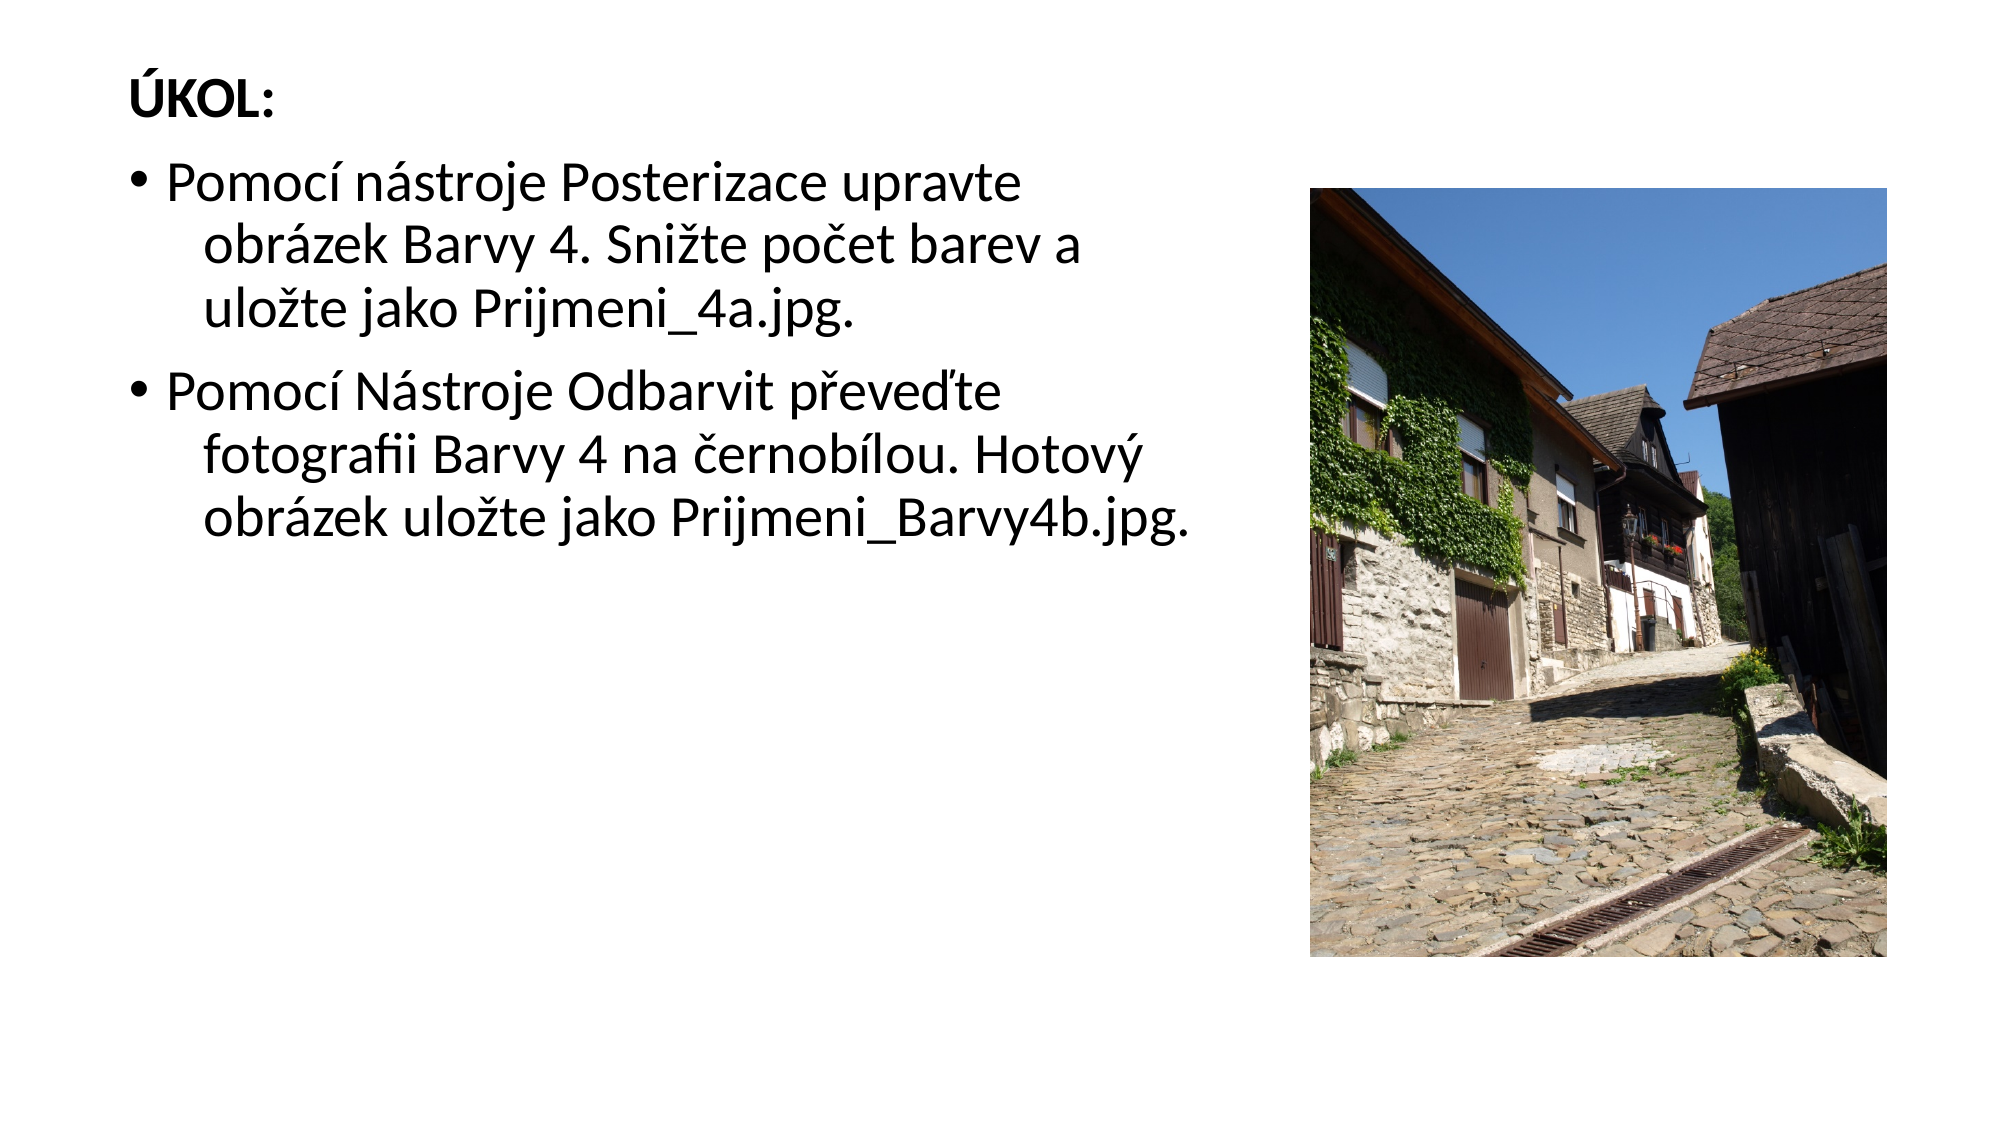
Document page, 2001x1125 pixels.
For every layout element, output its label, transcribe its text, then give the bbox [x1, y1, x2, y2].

picture [1310, 188, 1887, 957]
text_box ÚKOL: Pomocí nástroje Posterizace upravte obrázek Barvy 4. Snižte počet barev a uložte jako Prijmeni_4a.jpg. Pomocí Nástroje Odbarvit převeďte fotografii Barvy 4 na černobílou. Hotový obrázek uložte jako Prijmeni_Barvy4b.jpg. [113, 59, 1222, 886]
